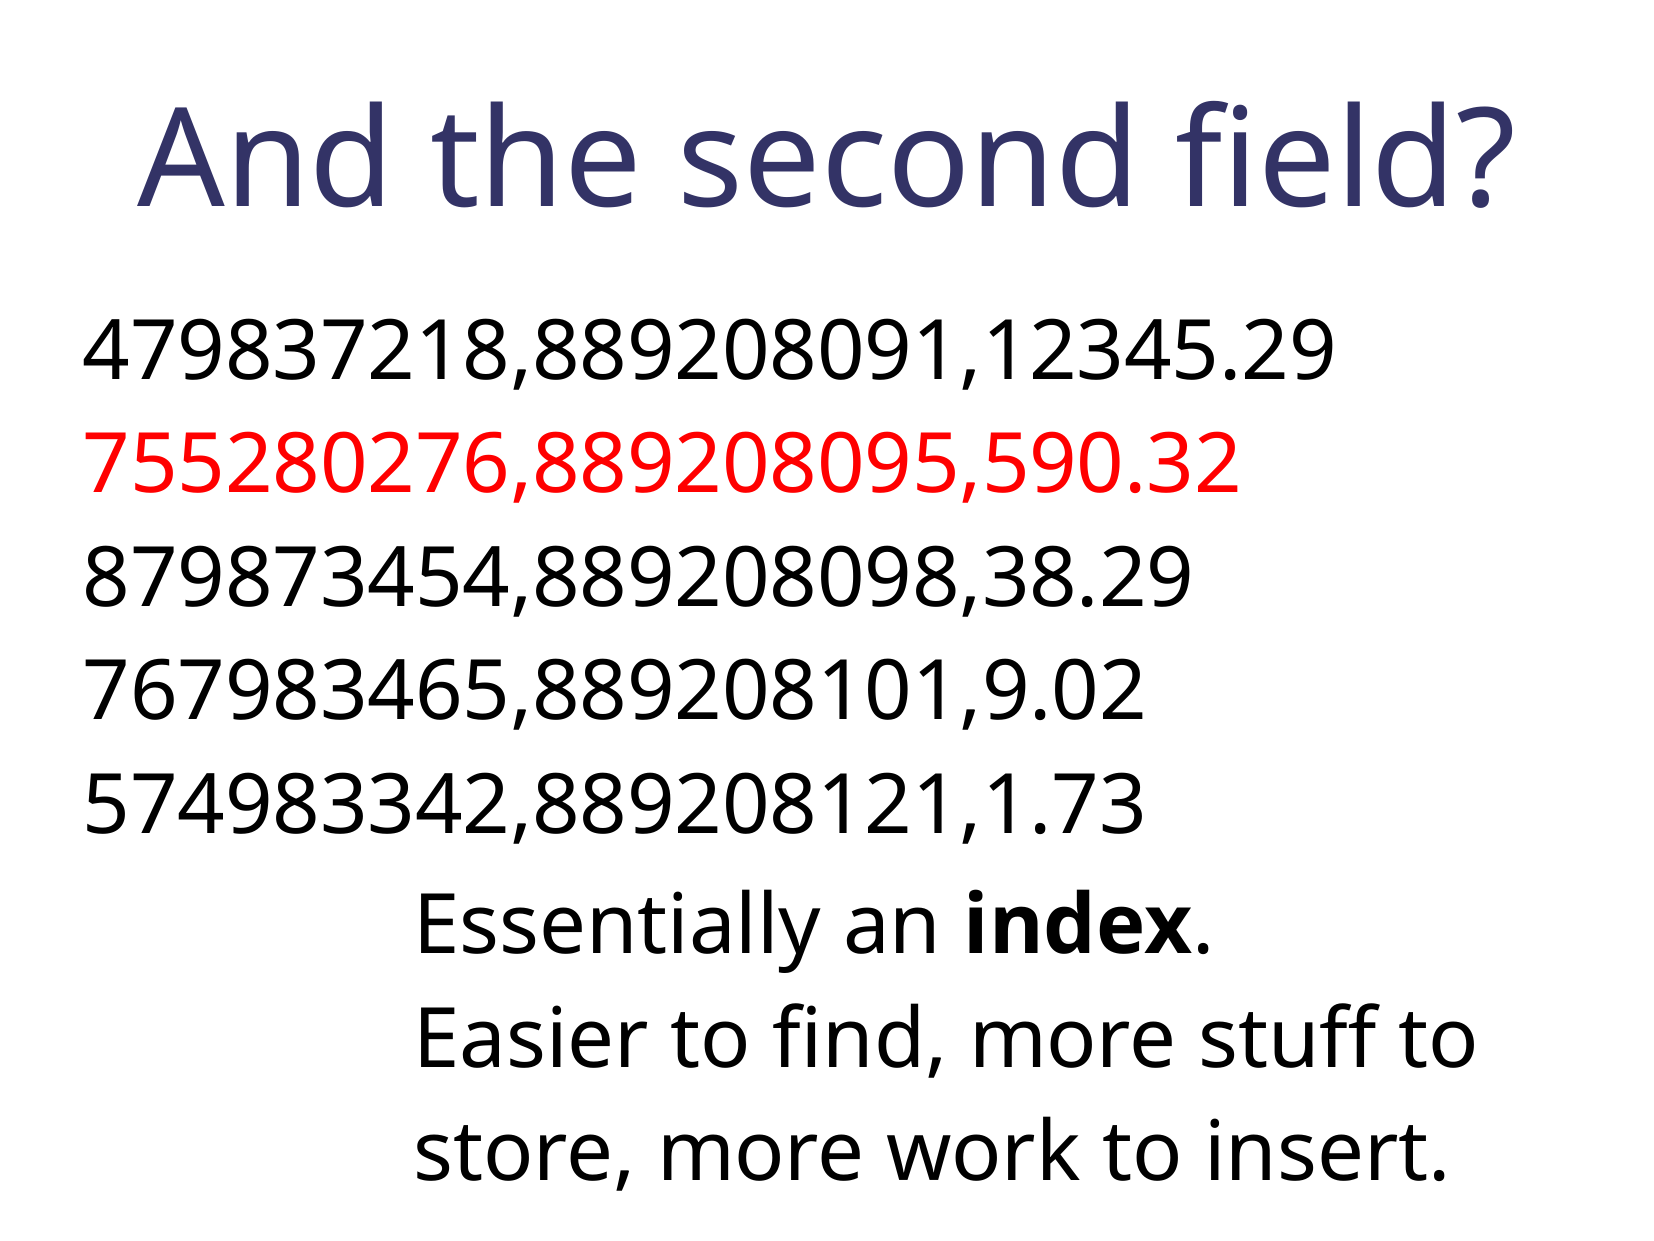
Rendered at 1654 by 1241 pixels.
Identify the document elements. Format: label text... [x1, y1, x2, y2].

text_box Essentially an index. Easier to find, more stuff to store, more work to insert. [413, 864, 1654, 1241]
title And the second field? [82, 56, 1571, 250]
subtitle 479837218,889208091,12345.29 755280276,889208095,590.32 879873454,889208098,38.29 767983465,889208101,9.02 574983342,889208121,1.73 [82, 290, 1571, 798]
